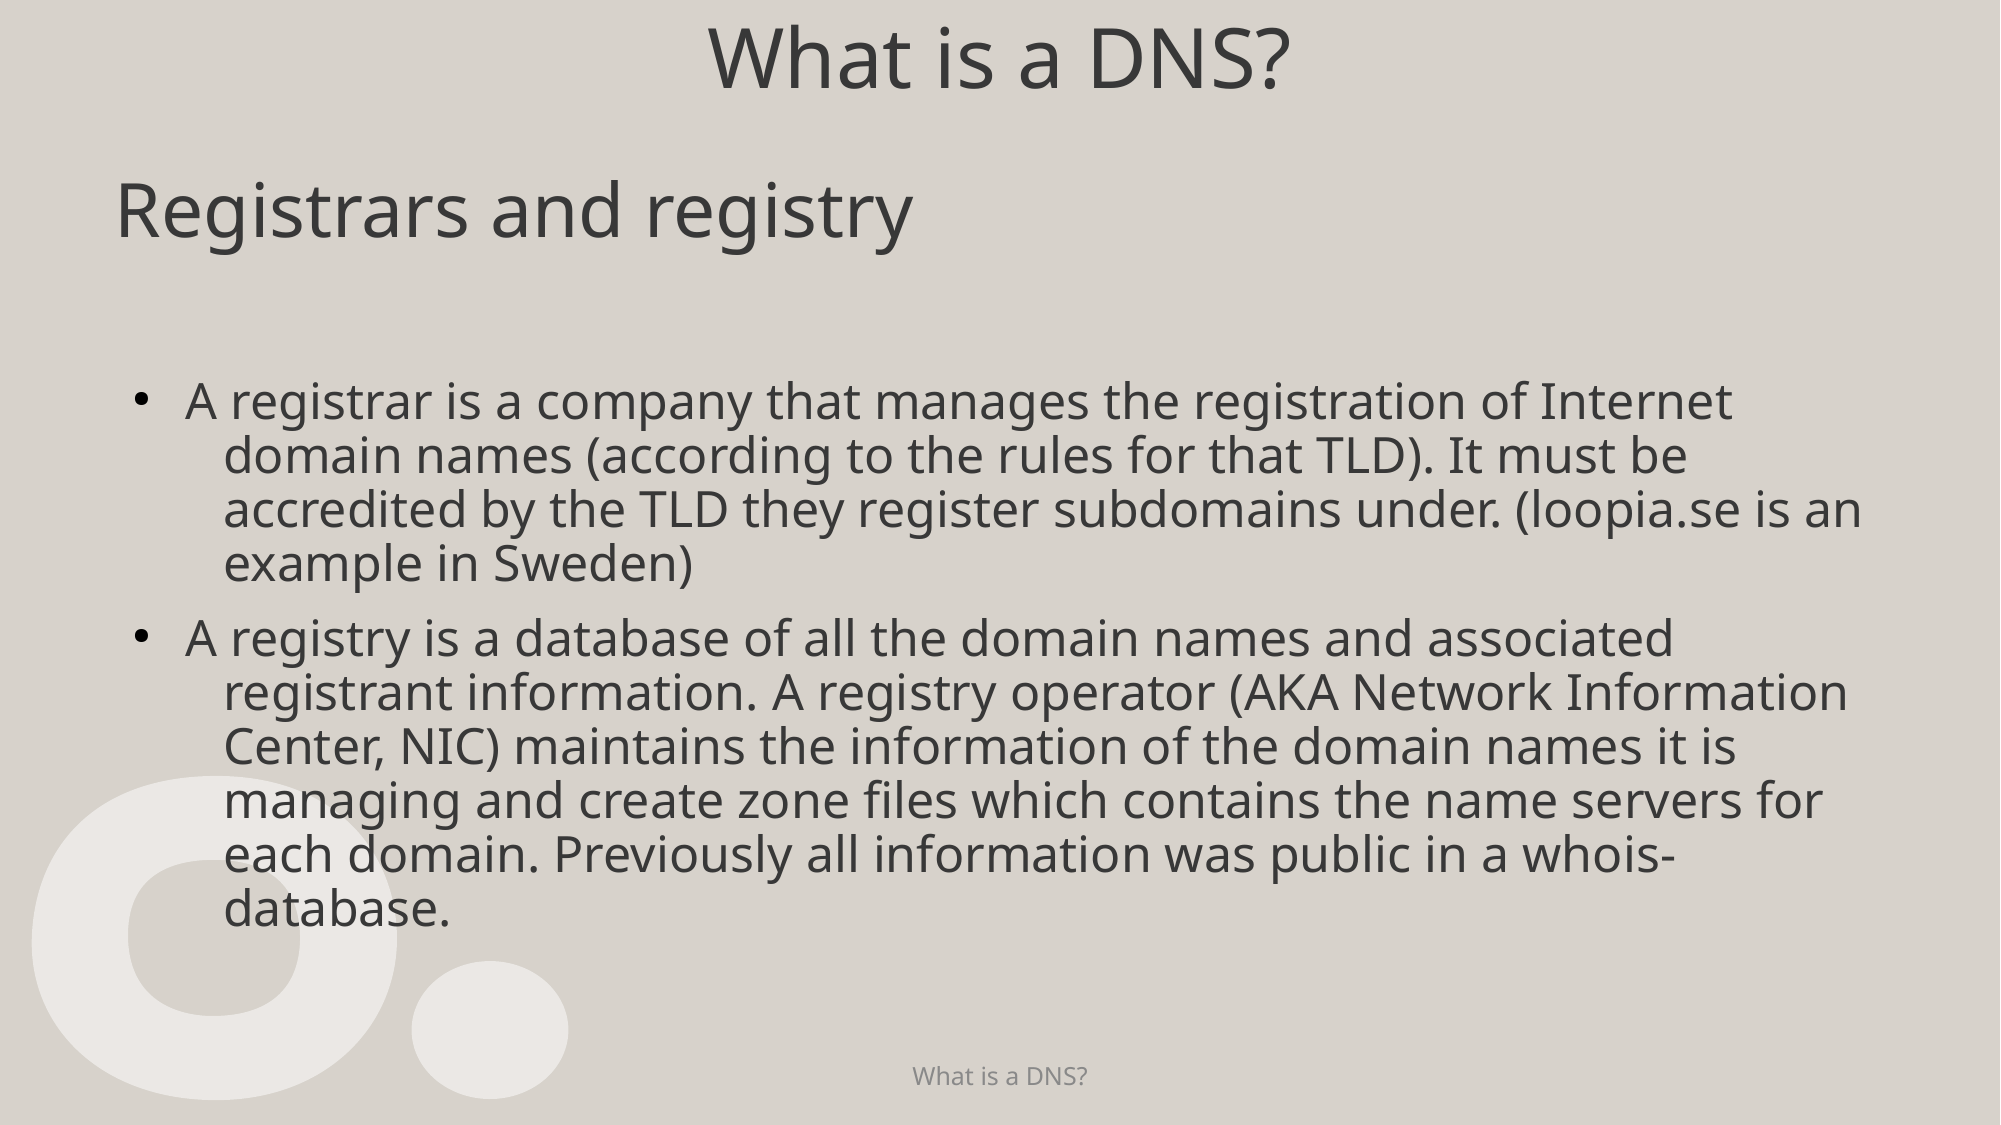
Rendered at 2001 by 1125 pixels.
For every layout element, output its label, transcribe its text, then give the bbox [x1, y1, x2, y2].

list Registrars and registry A registrar is a company that manages the registration of Internet domain names (according to the rules for that TLD). It must be accredited by the TLD they register subdomains under. (loopia.se is an example in Sweden) A registry is a database of all the domain names and associated registrant information. A registry operator (AKA Network Information Center, NIC) maintains the information of the domain names it is managing and create zone files which contains the name servers for each domain. Previously all information was public in a whois-database. [99, 165, 1890, 969]
title What is a DNS? [0, 5, 2000, 119]
footer What is a DNS? [662, 1045, 1338, 1105]
